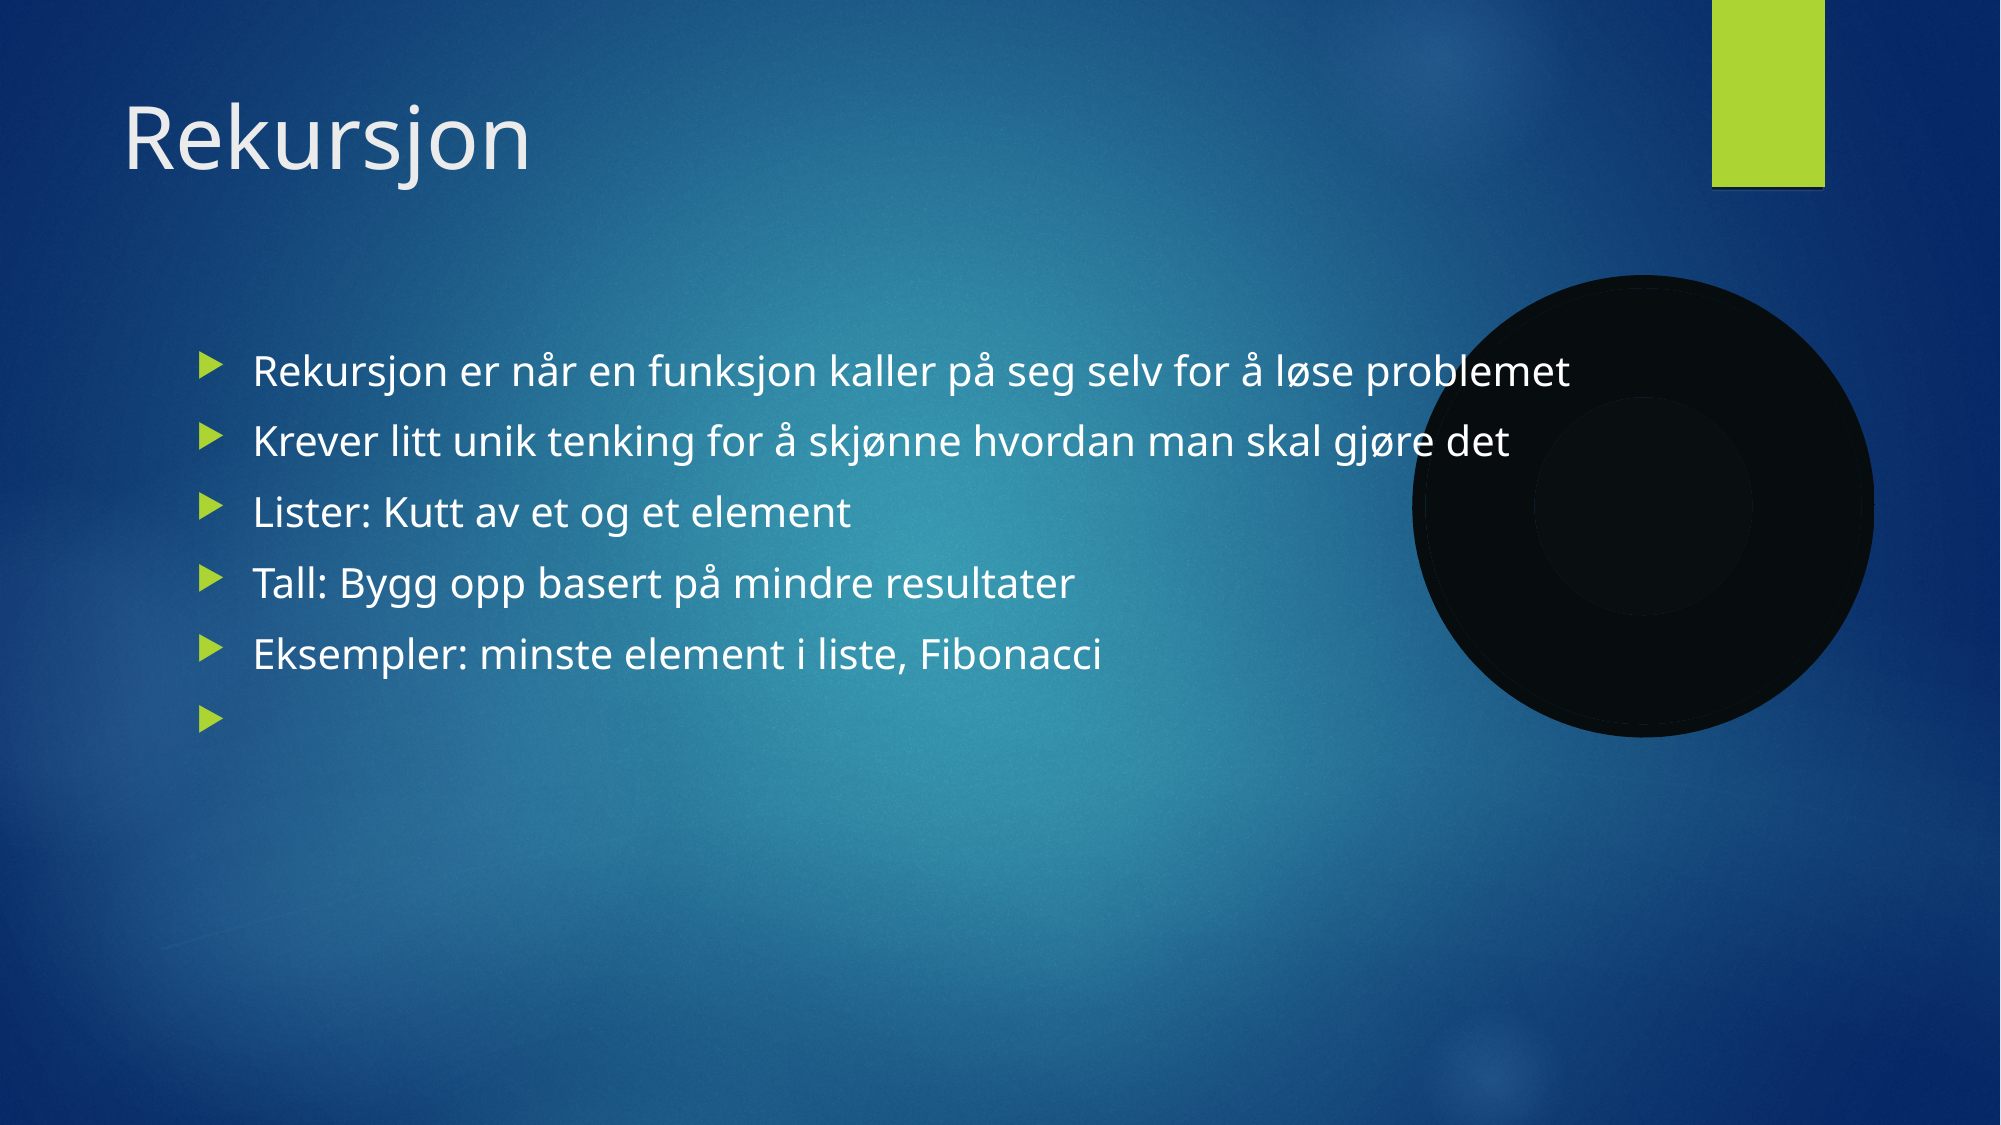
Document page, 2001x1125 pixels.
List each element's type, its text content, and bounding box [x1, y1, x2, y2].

title Rekursjon [106, 74, 1649, 305]
list Rekursjon er når en funksjon kaller på seg selv for å løse problemet Krever litt unik tenking for å skjønne hvordan man skal gjøre det Lister: Kutt av et og et element Tall: Bygg opp basert på mindre resultater Eksempler: minste element i liste, Fibonacci [181, 336, 1649, 1026]
